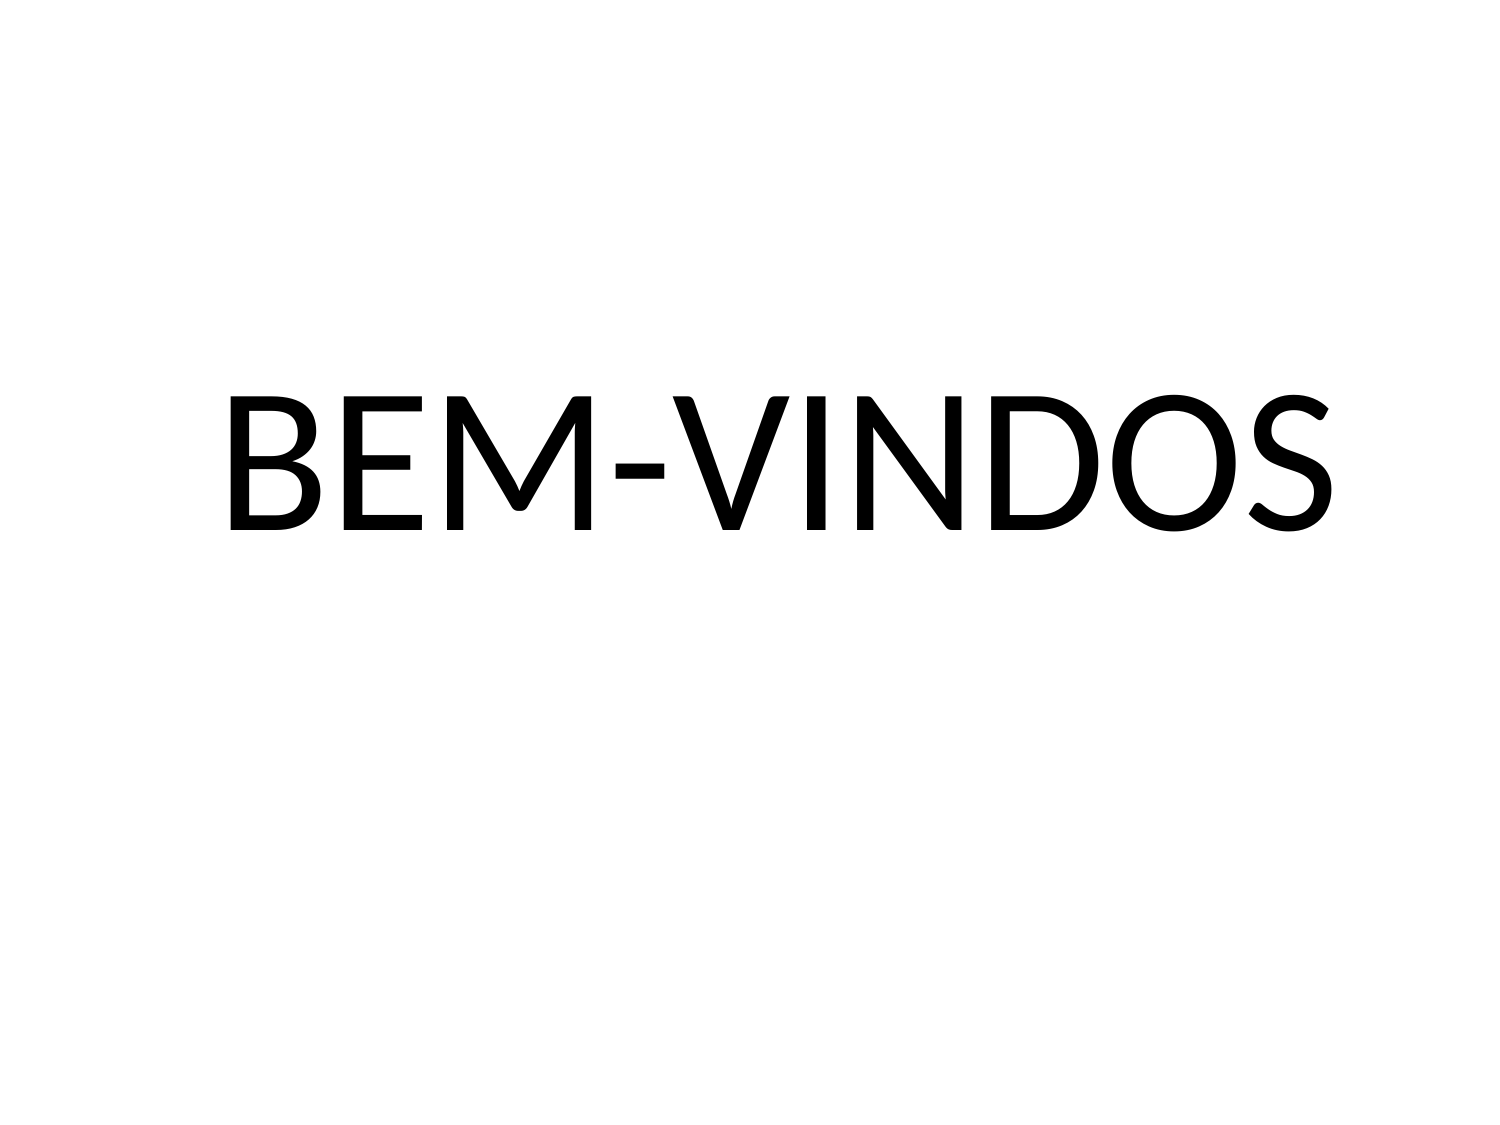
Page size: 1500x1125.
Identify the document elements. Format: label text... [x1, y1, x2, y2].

text_box BEM-VINDOS [195, 314, 1361, 835]
